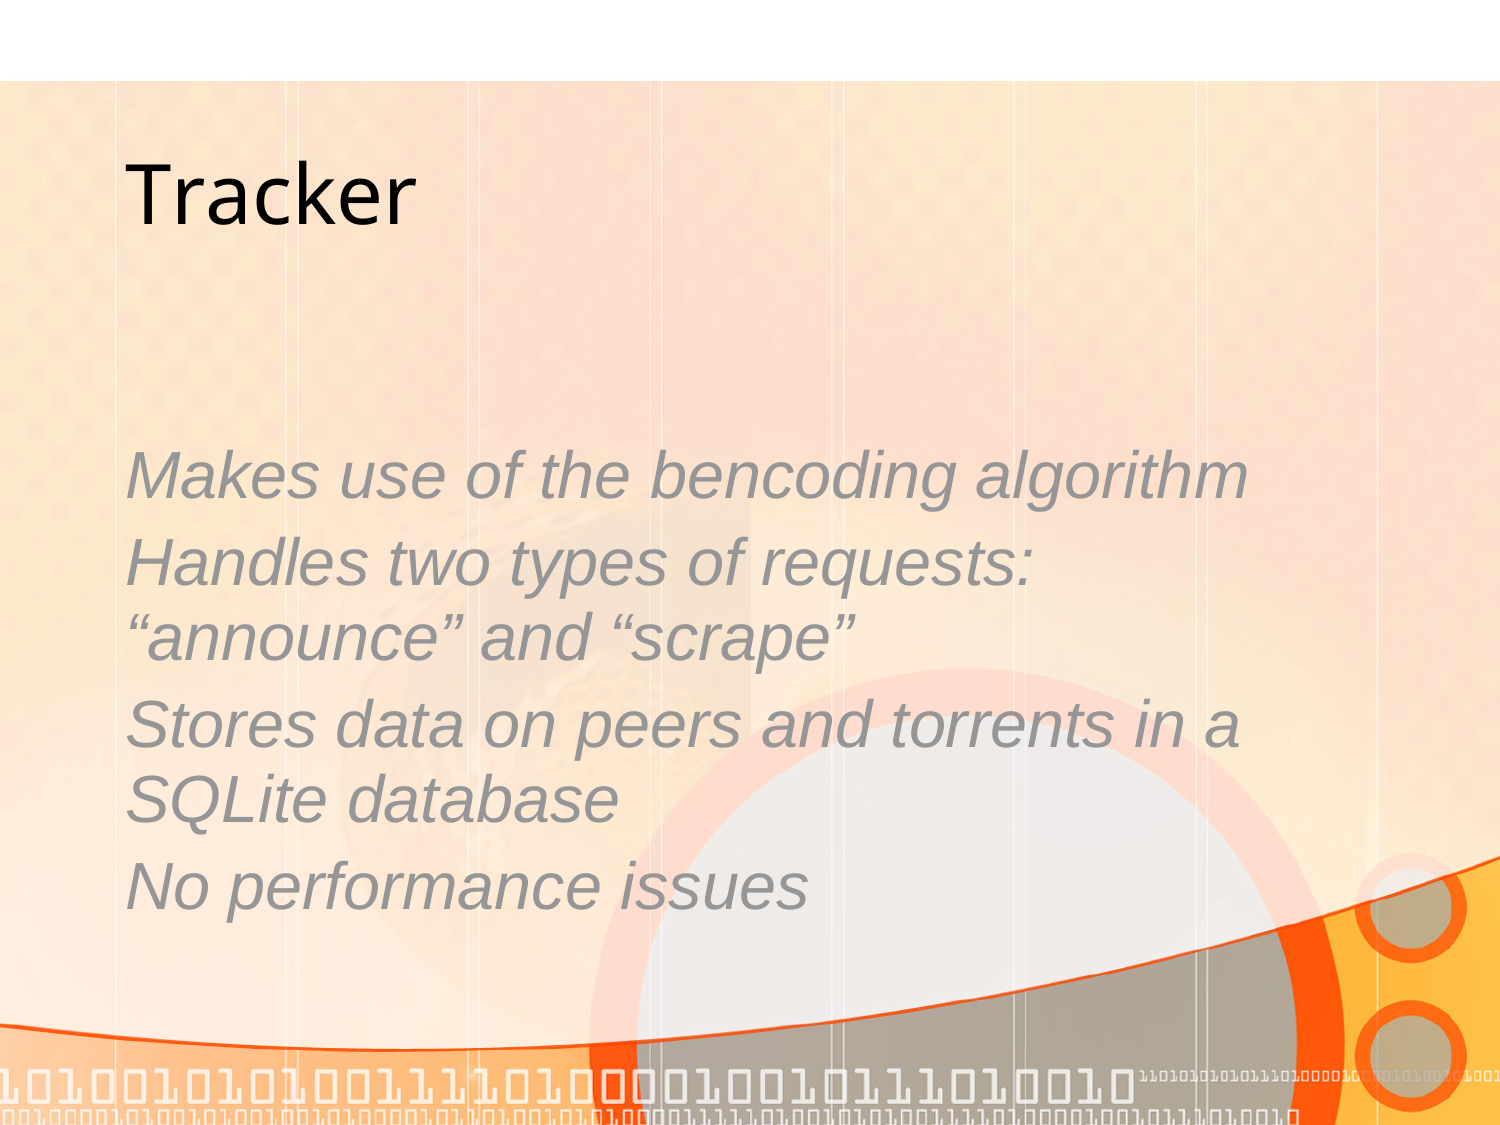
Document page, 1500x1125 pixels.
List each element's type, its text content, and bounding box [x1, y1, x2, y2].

picture [0, 0, 1500, 1125]
title Tracker [125, 84, 1388, 300]
subtitle Makes use of the bencoding algorithm Handles two types of requests: “announce” and “scrape” Stores data on peers and torrents in a SQLite database No performance issues [125, 363, 1388, 999]
